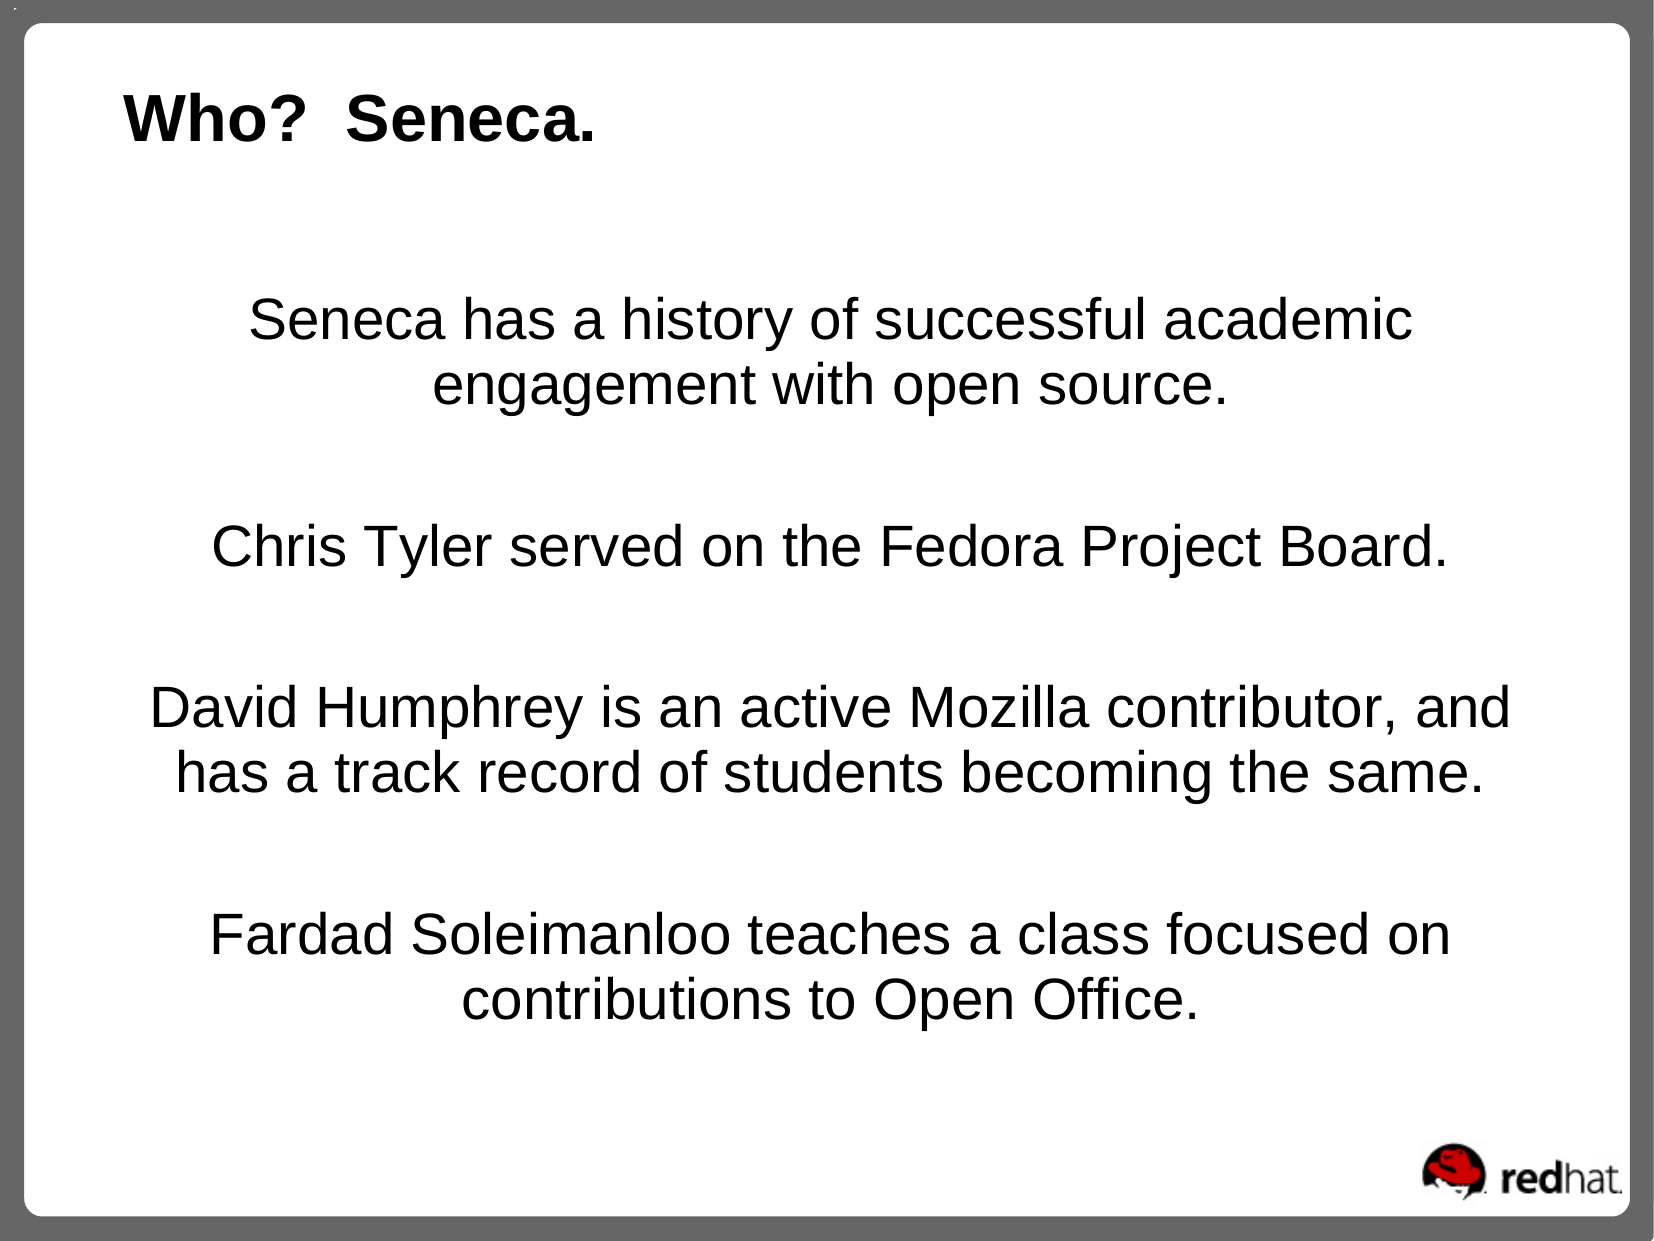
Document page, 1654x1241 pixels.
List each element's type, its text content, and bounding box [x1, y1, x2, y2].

subtitle Seneca has a history of successful academic engagement with open source. Chris Tyler served on the Fedora Project Board. David Humphrey is an active Mozilla contributor, and has a track record of students becoming the same. Fardad Soleimanloo teaches a class focused on contributions to Open Office. [128, 193, 1535, 1126]
picture [1421, 1141, 1622, 1209]
title Who? Seneca. [123, 63, 1530, 175]
